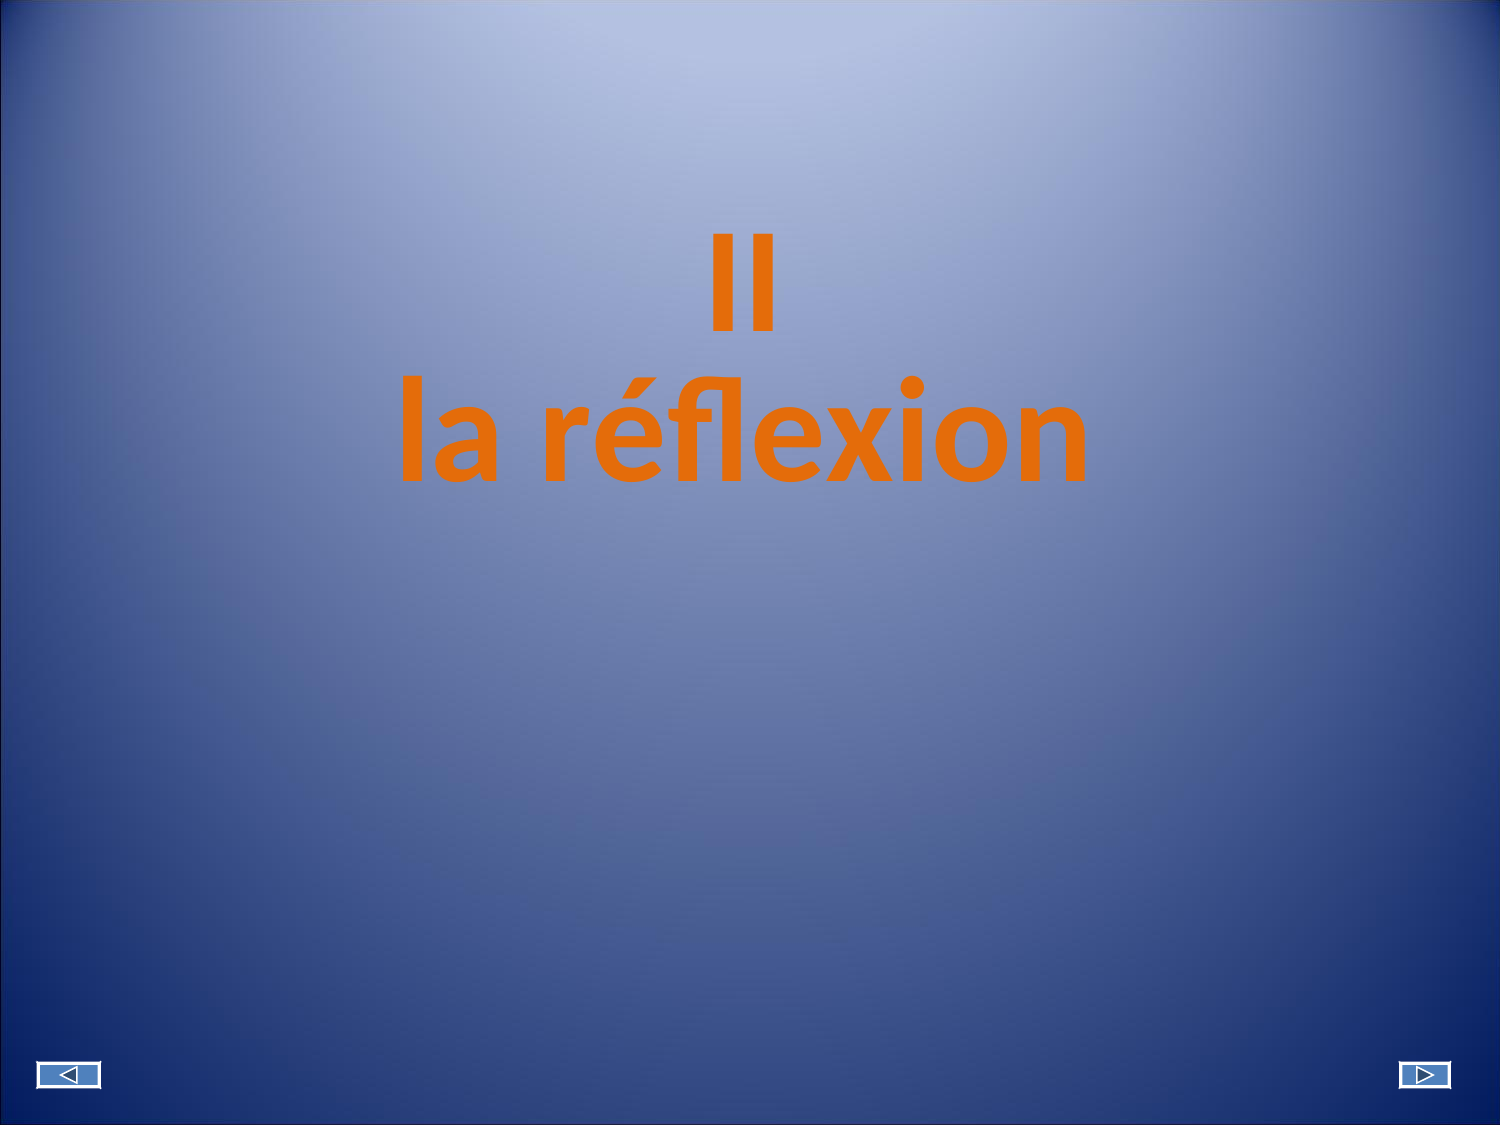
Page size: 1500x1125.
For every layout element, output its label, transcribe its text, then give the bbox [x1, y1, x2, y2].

text_box [1401, 1062, 1451, 1088]
text_box [38, 1062, 101, 1088]
picture [0, 0, 1500, 1125]
title II la réflexion [87, 137, 1400, 601]
